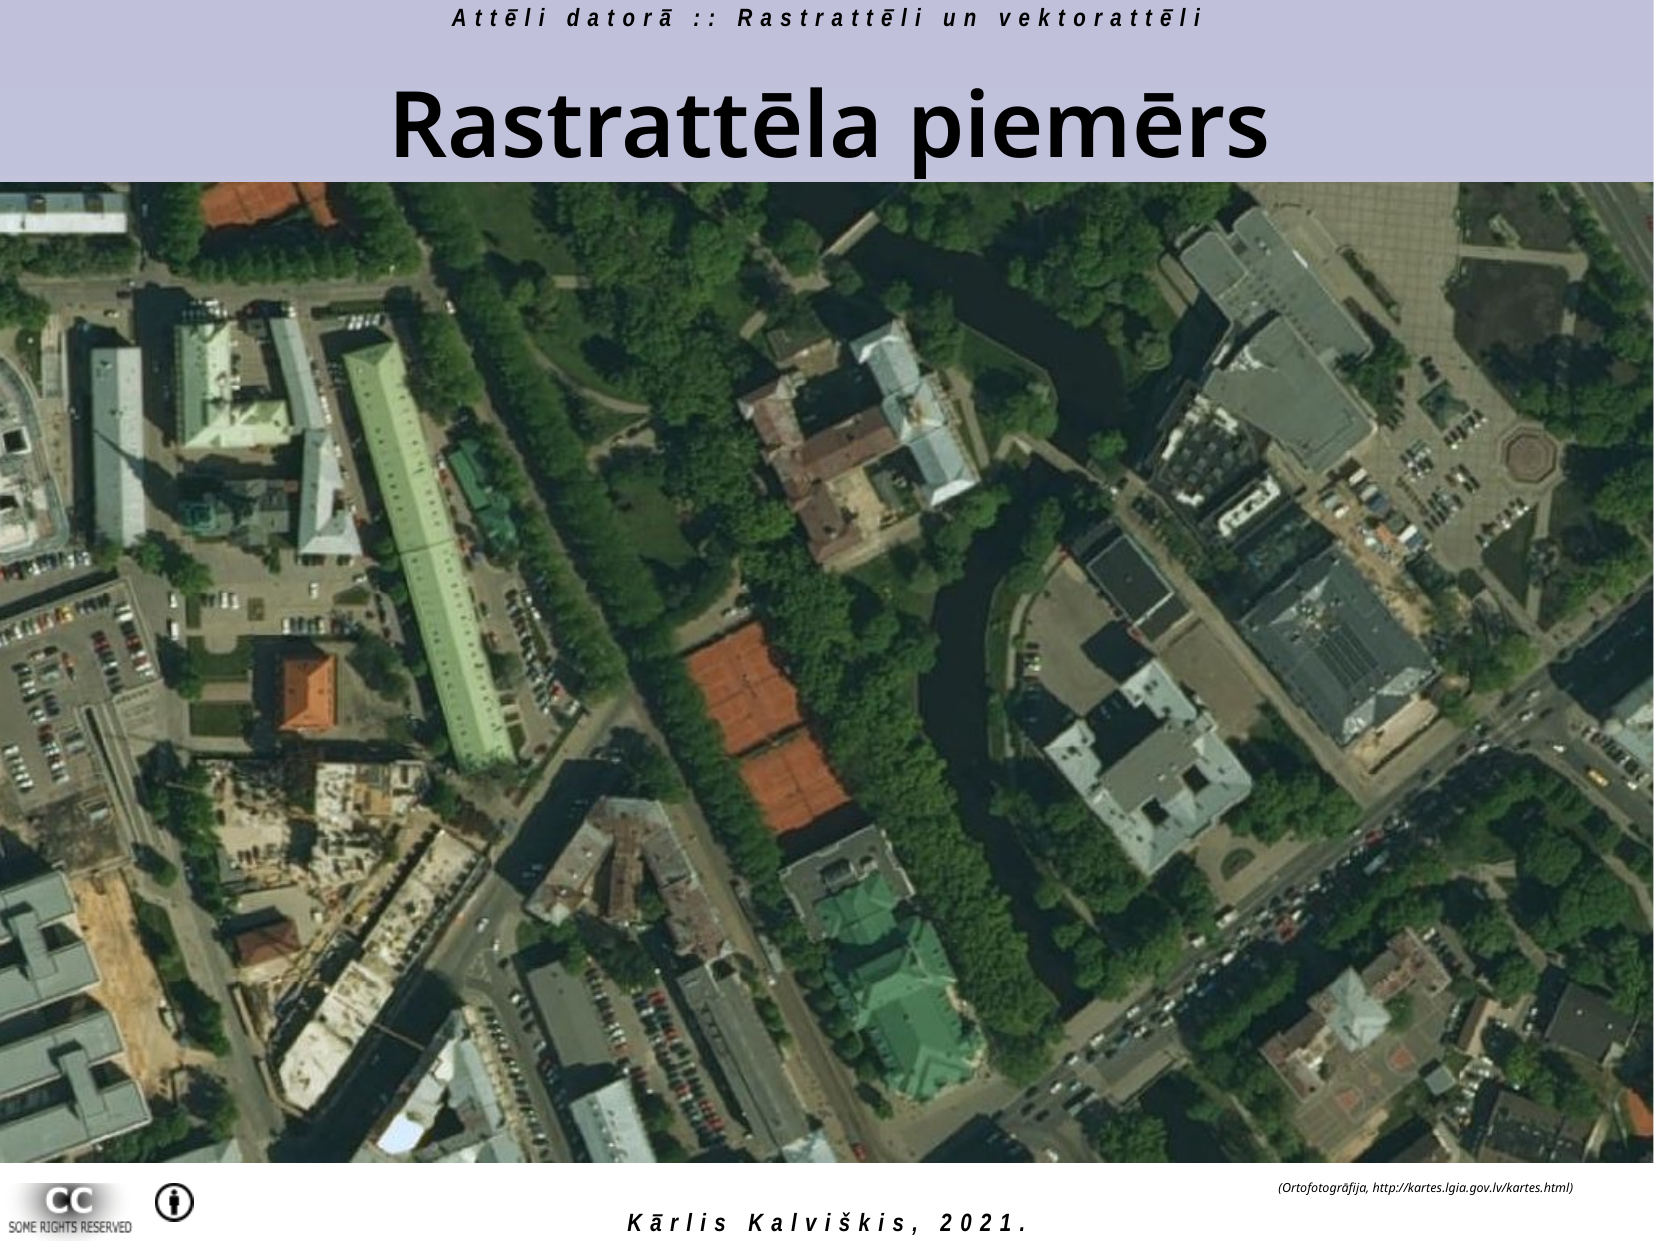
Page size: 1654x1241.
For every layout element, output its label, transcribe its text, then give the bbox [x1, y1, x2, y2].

title Rastrattēla piemērs [34, 61, 1626, 182]
picture [0, 0, 1654, 1241]
text_box (Ortofotogrāfija, http://kartes.lgia.gov.lv/kartes.html) [1278, 1180, 1614, 1195]
